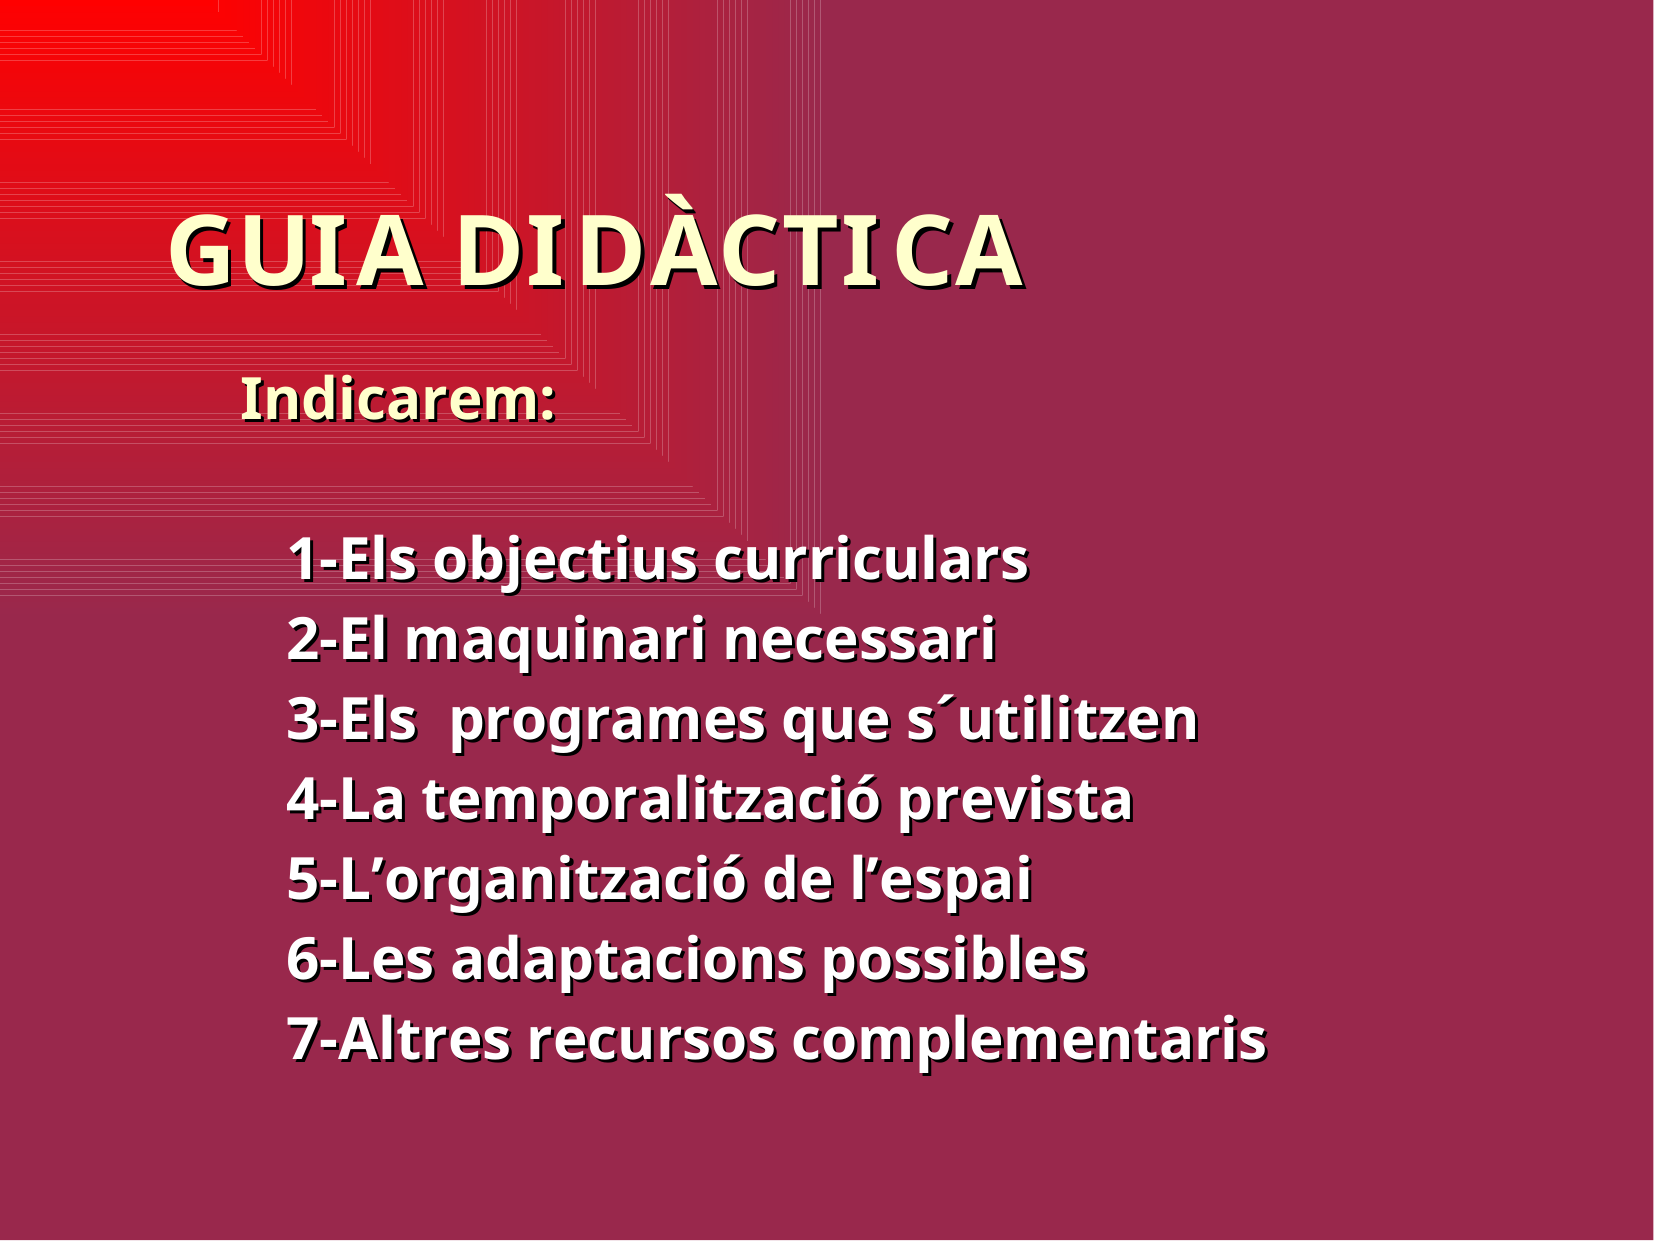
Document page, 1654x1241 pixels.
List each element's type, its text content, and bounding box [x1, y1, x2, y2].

text_box Indicarem: 1-Els objectius curriculars 2-El maquinari necessari 3-Els programes que s´utilitzen 4-La temporalització prevista 5-L’organització de l’espai 6-Les adaptacions possibles 7-Altres recursos complementaris [240, 356, 1433, 1077]
picture [146, 178, 1049, 318]
